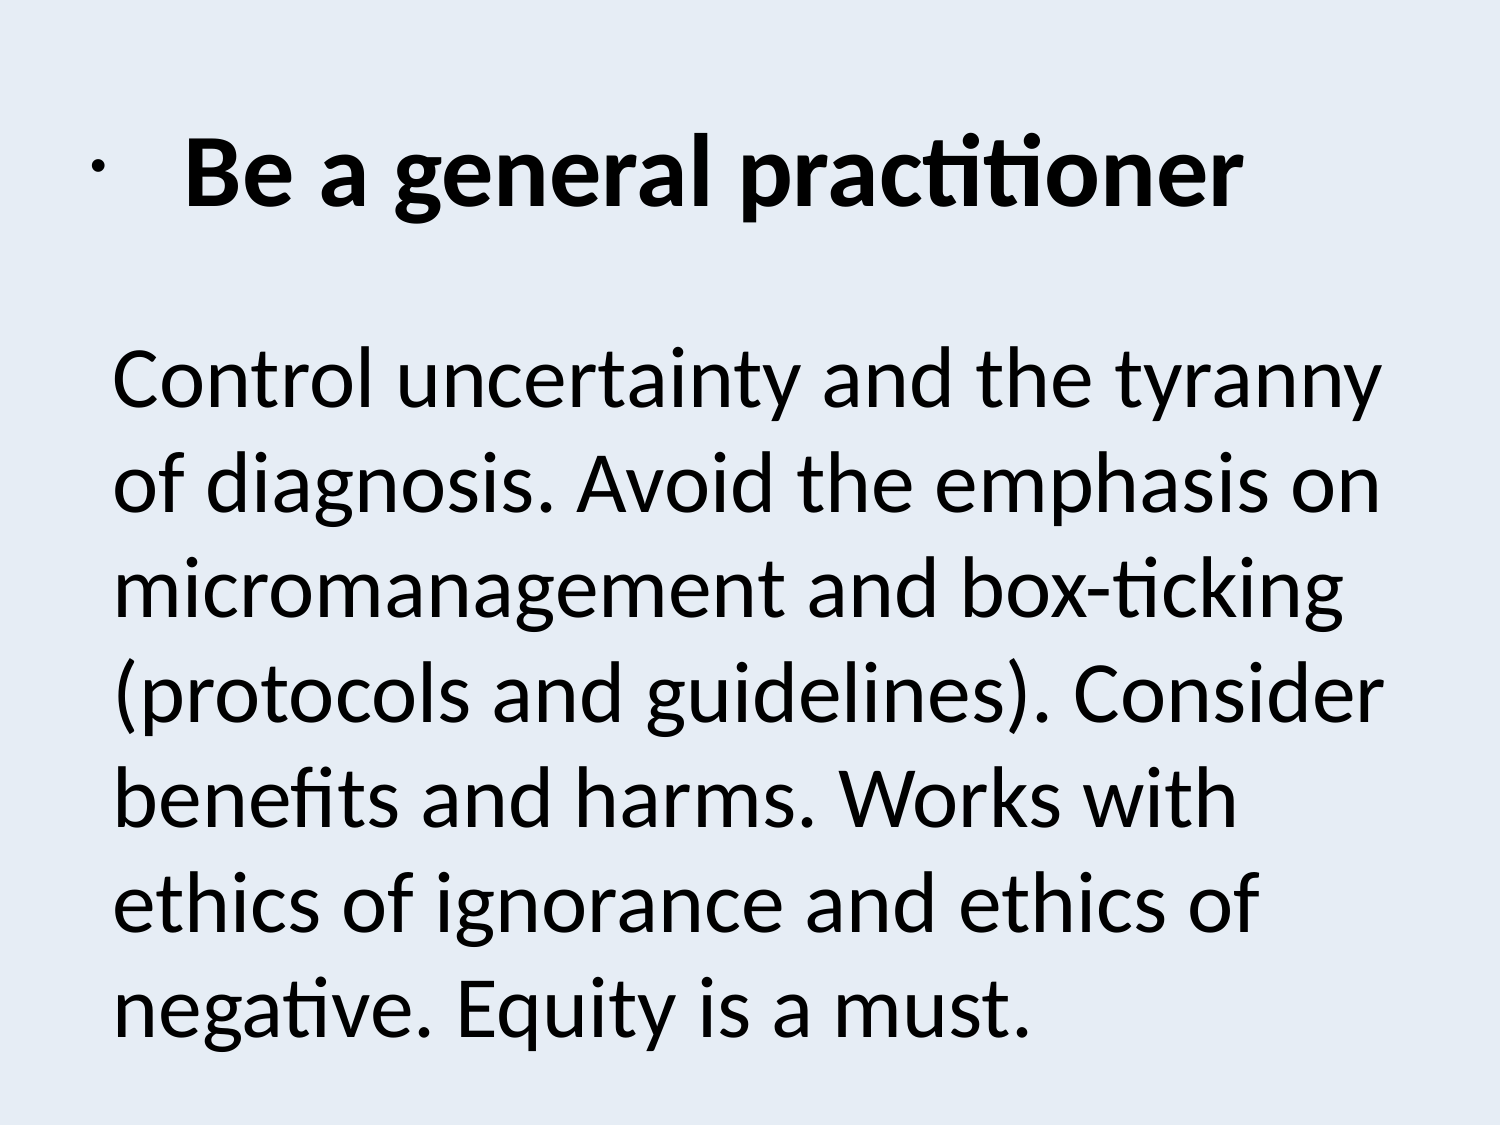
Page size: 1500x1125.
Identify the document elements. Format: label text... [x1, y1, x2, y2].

list Control uncertainty and the tyranny of diagnosis. Avoid the emphasis on micromanagement and box-ticking (protocols and guidelines). Consider benefits and harms. Works with ethics of ignorance and ethics of negative. Equity is a must. [97, 304, 1425, 1048]
title Be a general practitioner [75, 87, 1425, 298]
